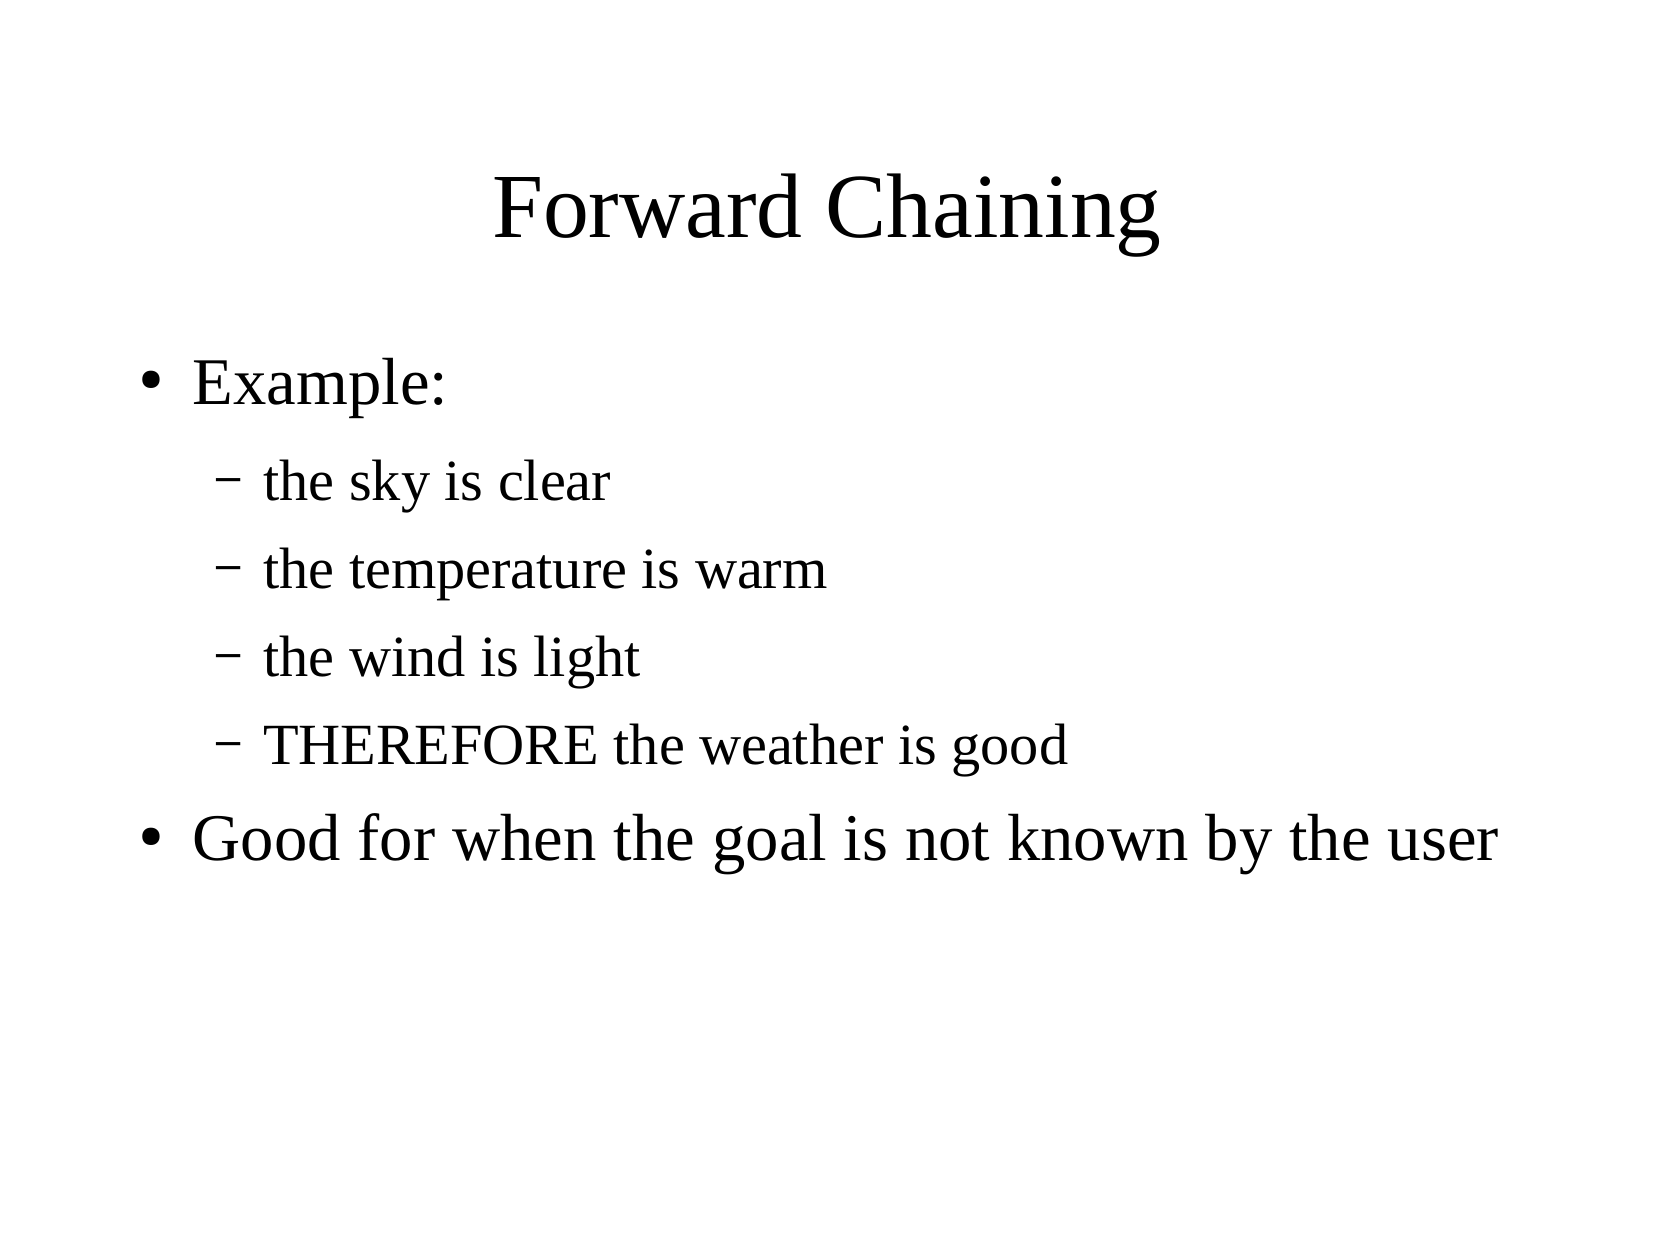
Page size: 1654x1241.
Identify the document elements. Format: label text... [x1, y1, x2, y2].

title Forward Chaining [121, 102, 1534, 311]
list Example: the sky is clear the temperature is warm the wind is light THEREFORE the weather is good Good for when the goal is not known by the user [121, 344, 1534, 1127]
